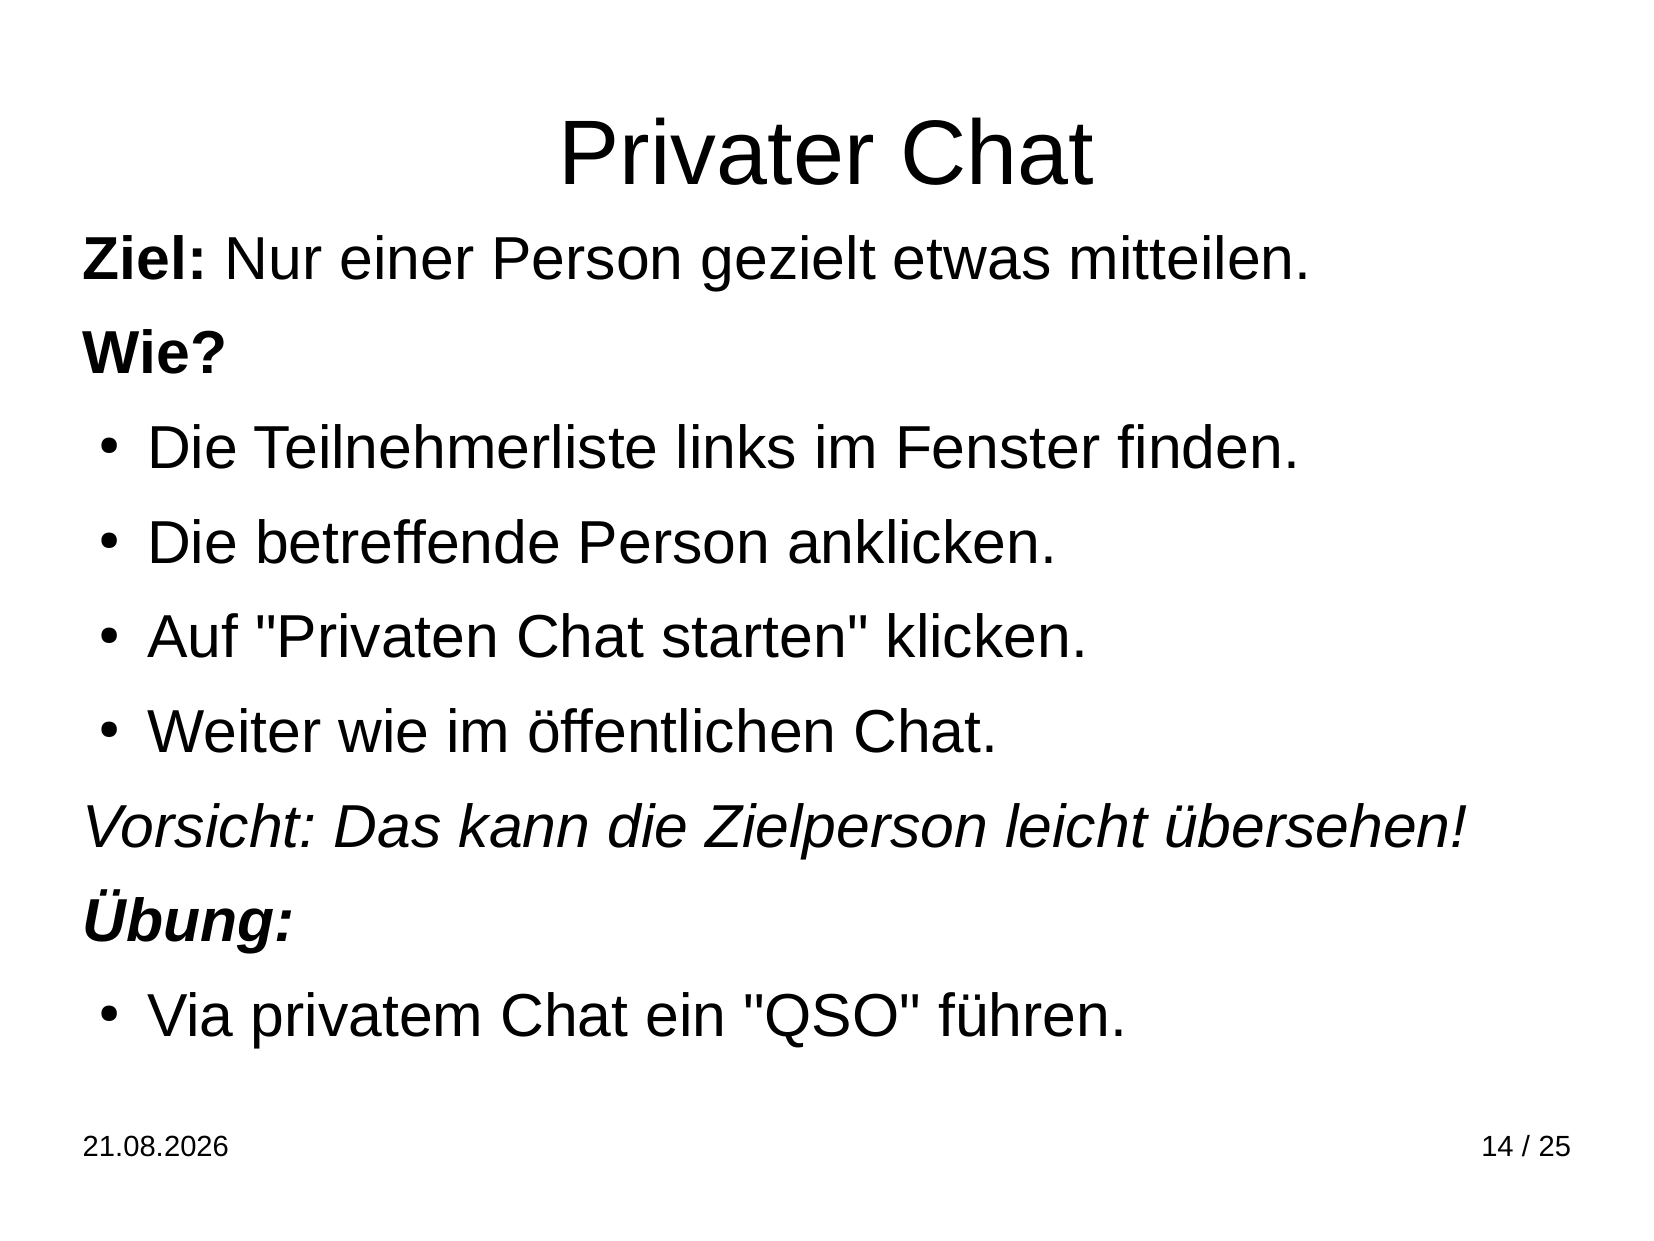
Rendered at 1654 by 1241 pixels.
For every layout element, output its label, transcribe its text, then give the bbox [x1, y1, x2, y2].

title Privater Chat [82, 49, 1571, 224]
list Ziel: Nur einer Person gezielt etwas mitteilen. Wie? Die Teilnehmerliste links im Fenster finden. Die betreffende Person anklicken. Auf "Privaten Chat starten" klicken. Weiter wie im öffentlichen Chat. Vorsicht: Das kann die Zielperson leicht übersehen! Übung: Via privatem Chat ein "QSO" führen. [82, 224, 1571, 1057]
